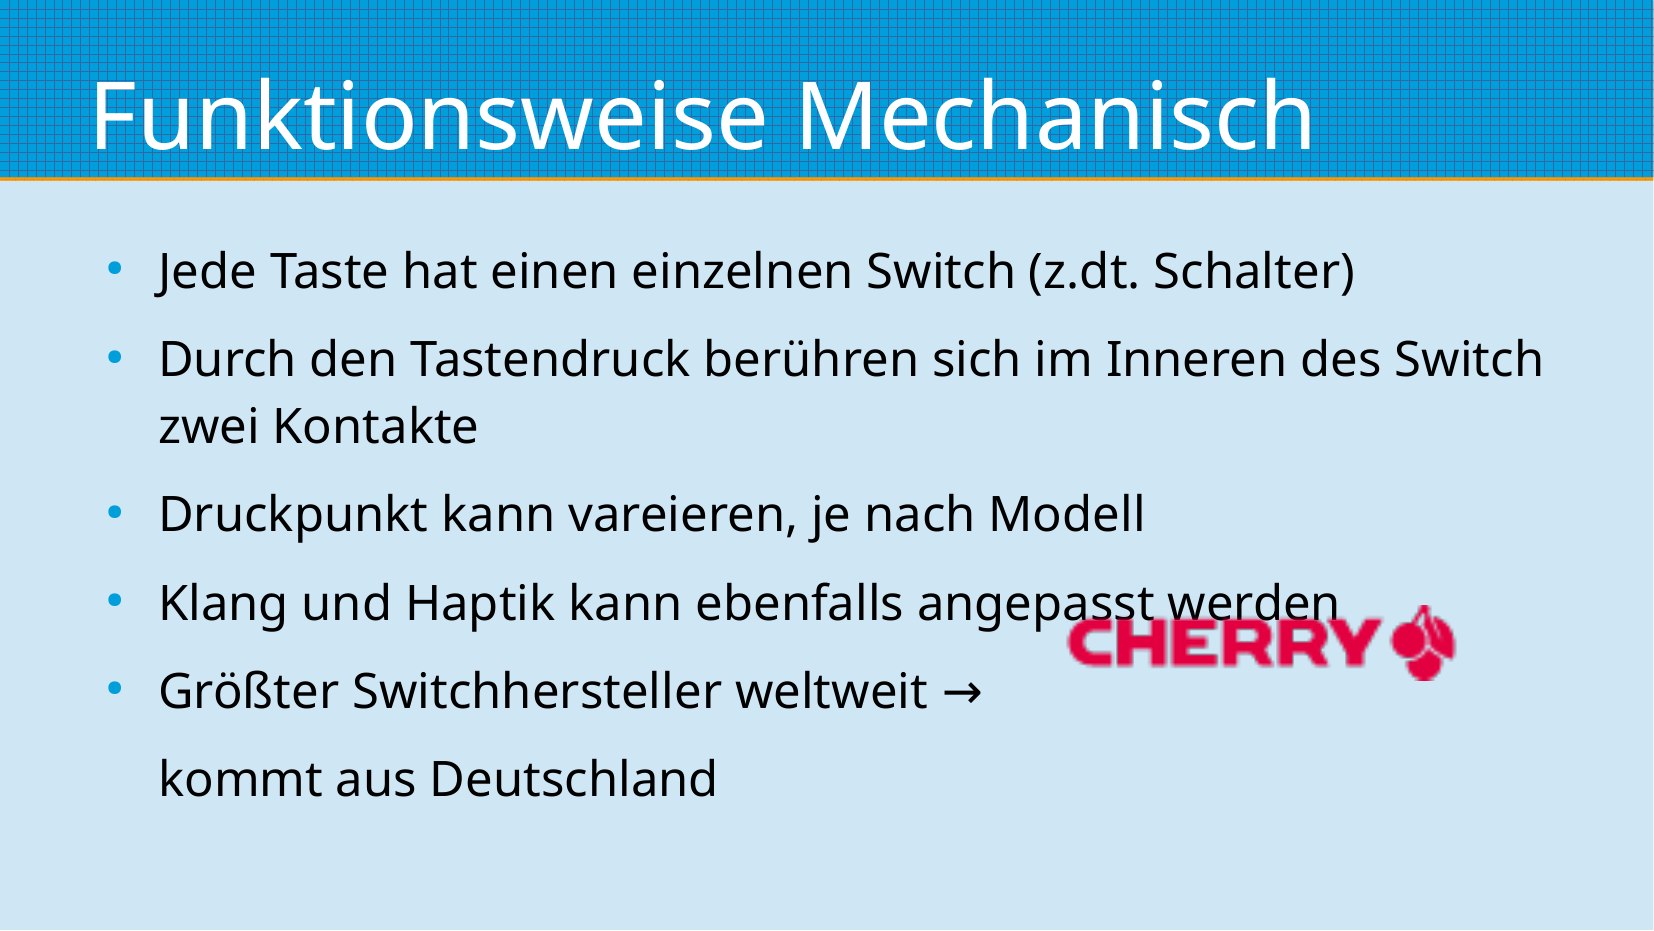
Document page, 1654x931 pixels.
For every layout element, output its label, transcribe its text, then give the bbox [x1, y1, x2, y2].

picture [1065, 605, 1460, 681]
list Jede Taste hat einen einzelnen Switch (z.dt. Schalter) Durch den Tastendruck berühren sich im Inneren des Switch zwei Kontakte Druckpunkt kann vareieren, je nach Modell Klang und Haptik kann ebenfalls angepasst werden Größter Switchhersteller weltweit → kommt aus Deutschland [88, 236, 1565, 813]
title Funktionsweise Mechanisch [88, 14, 1565, 178]
